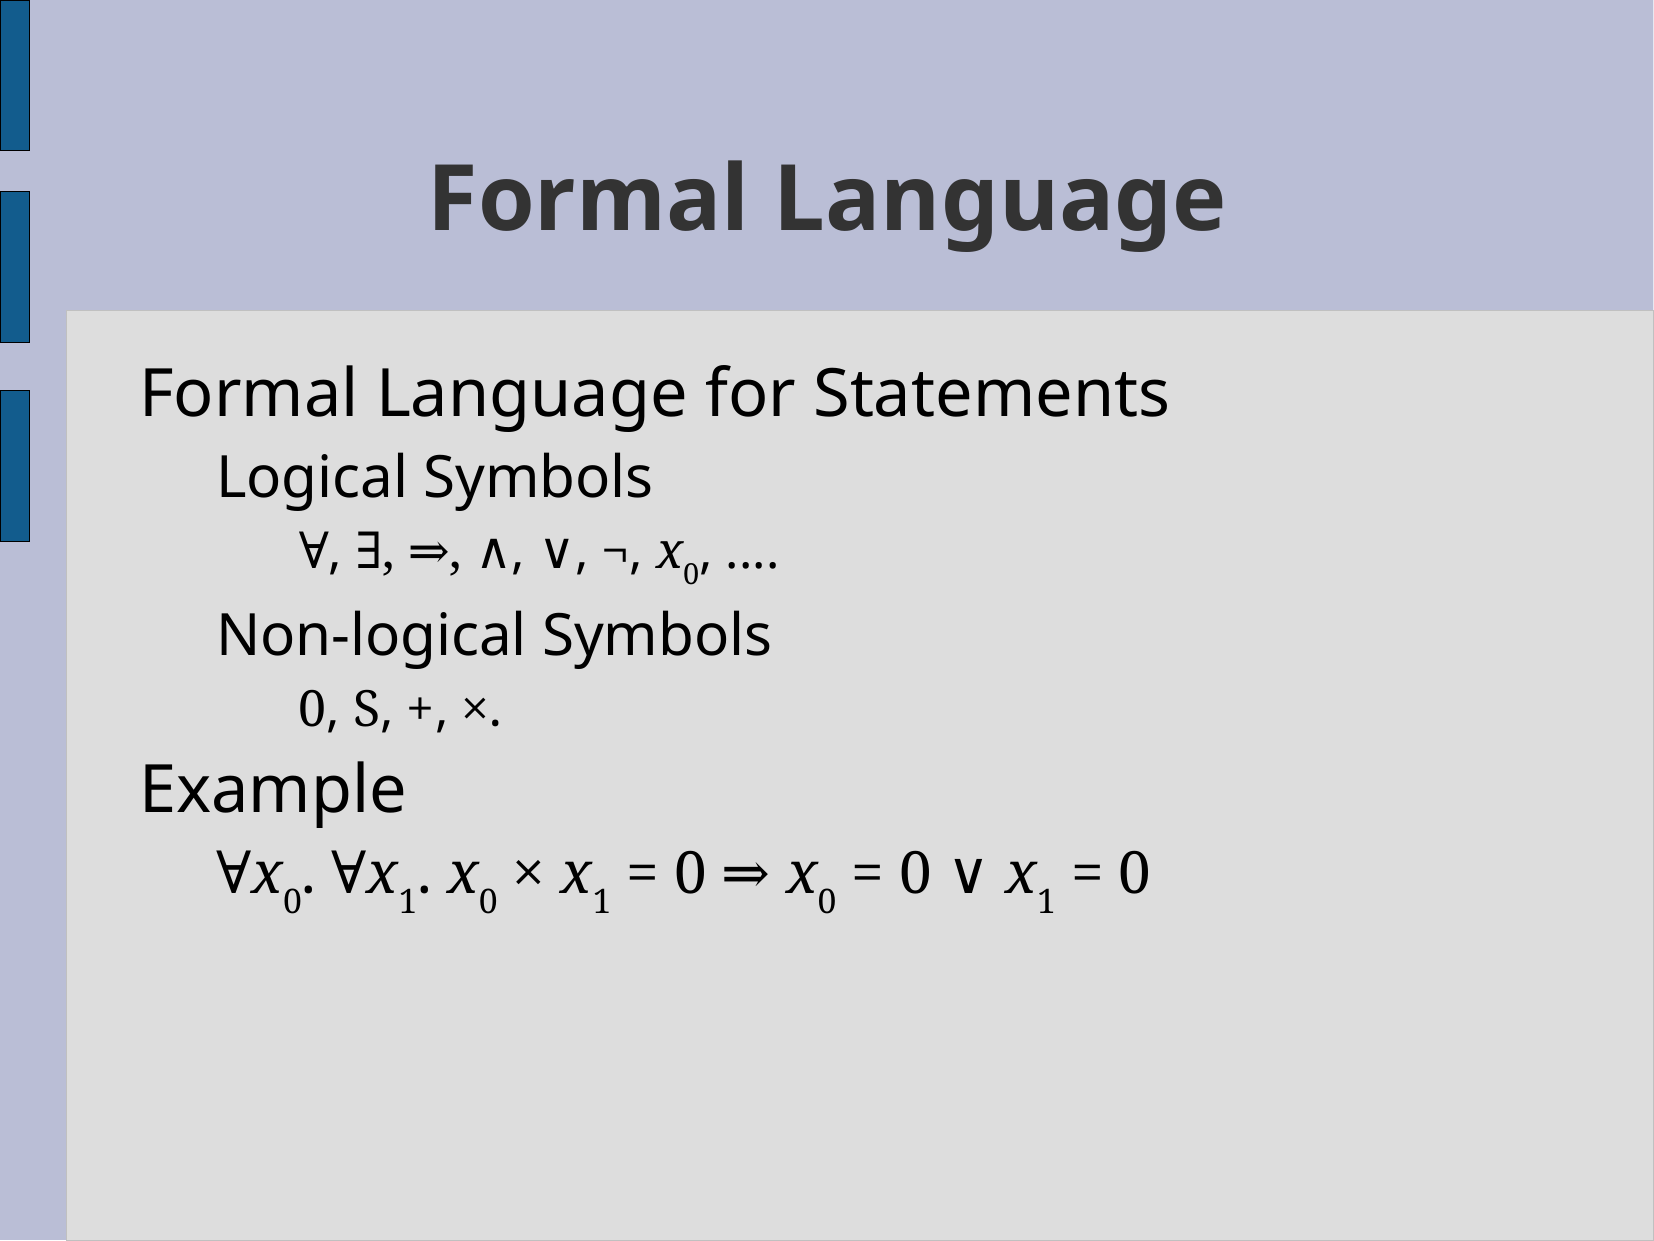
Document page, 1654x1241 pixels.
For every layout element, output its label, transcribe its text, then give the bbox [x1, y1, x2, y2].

title Formal Language [121, 91, 1534, 299]
list Formal Language for Statements Logical Symbols ∀, ∃, ⇒, ∧, ∨, ¬, x0, .... Non-logical Symbols 0, S, +, ×. Example ∀x0. ∀x1. x0 × x1 = 0 ⇒ x0 = 0 ∨ x1 = 0 [121, 344, 1534, 1127]
